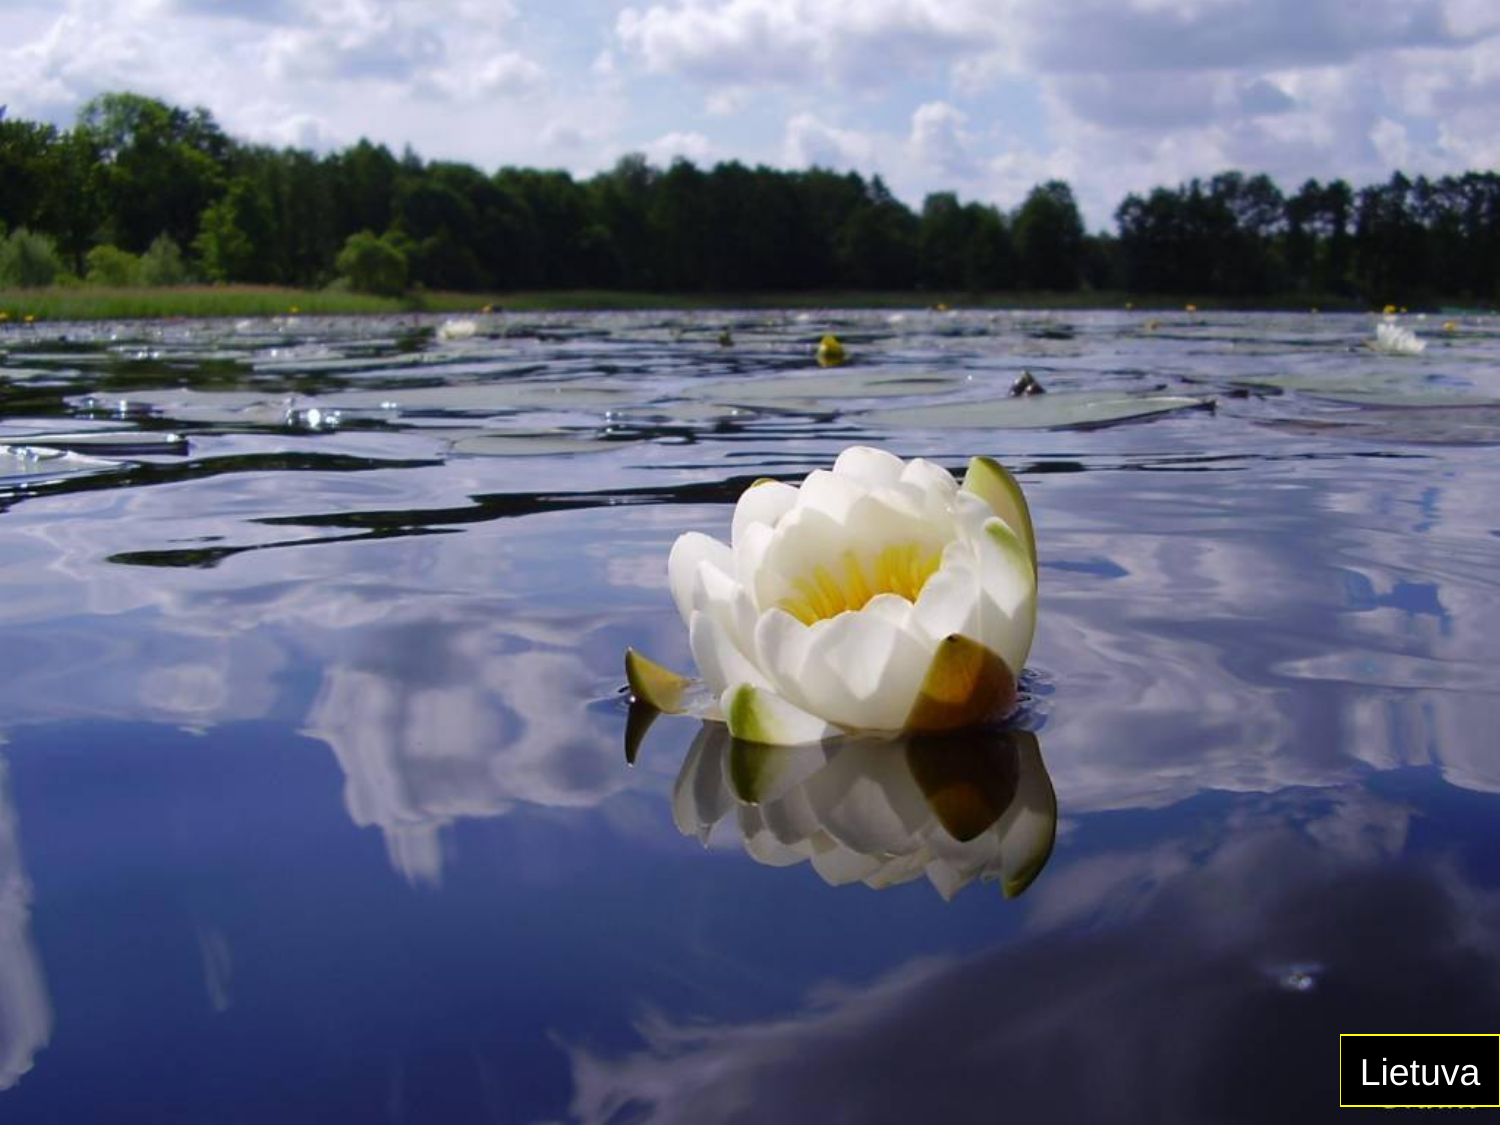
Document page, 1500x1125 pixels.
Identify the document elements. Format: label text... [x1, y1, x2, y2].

text_box Lietuva [1341, 1035, 1500, 1106]
picture [0, 0, 1500, 1125]
